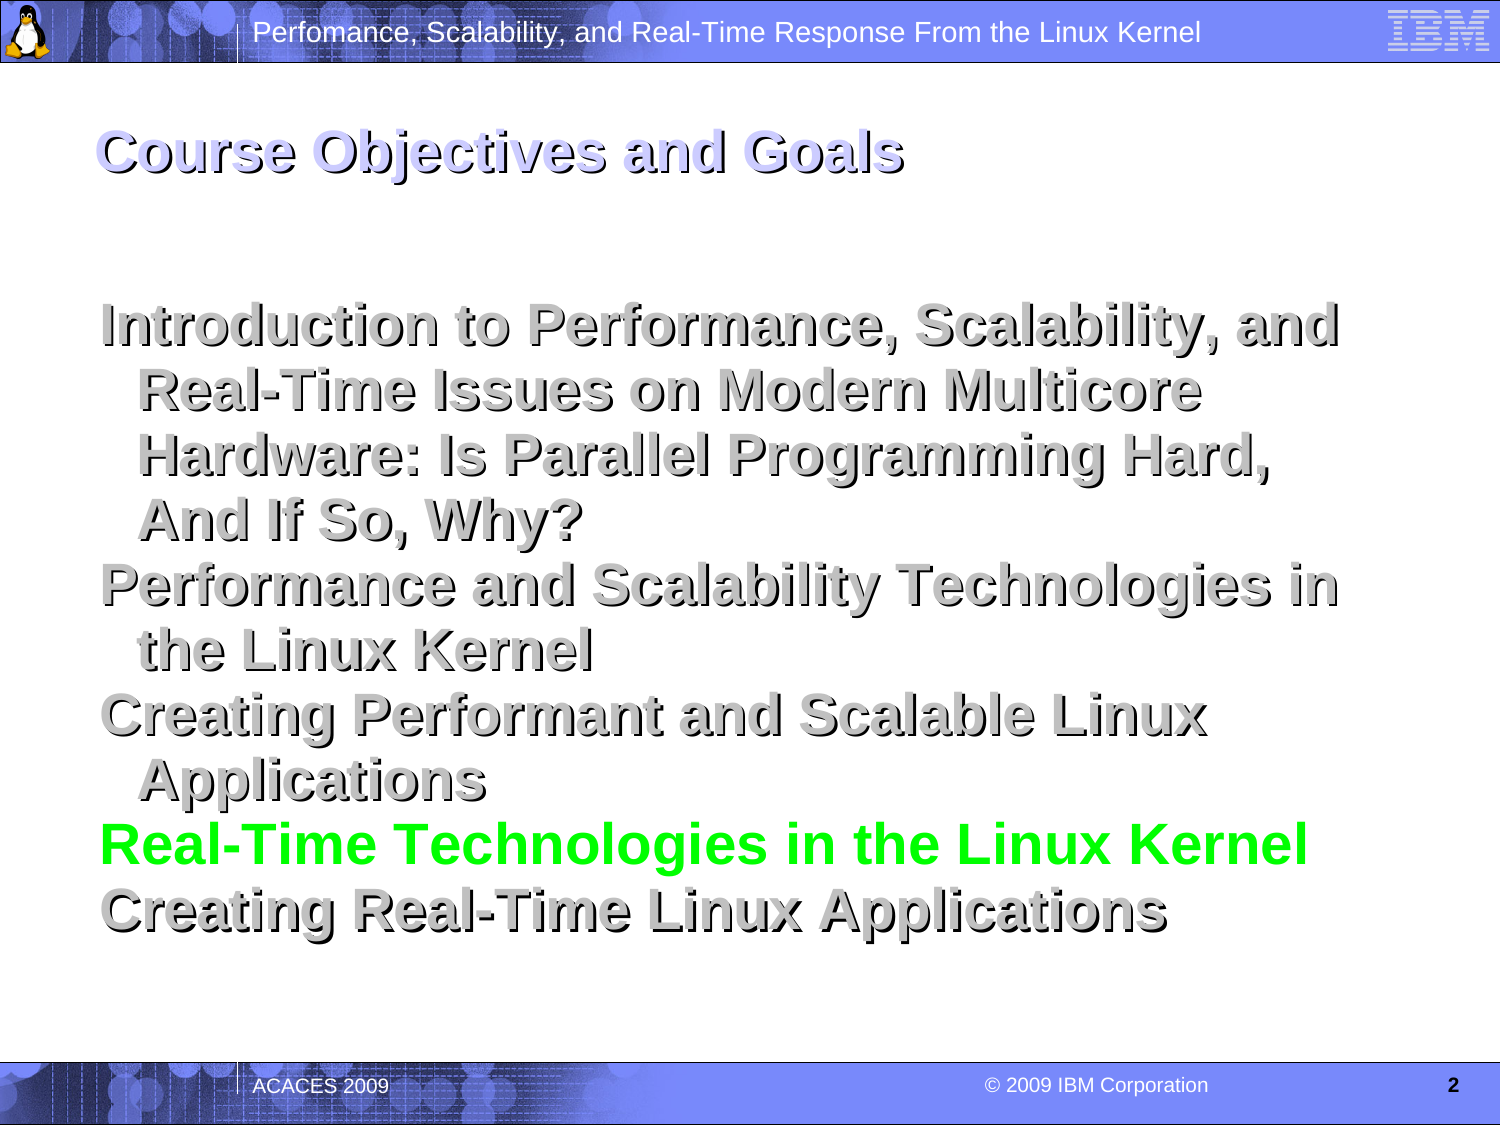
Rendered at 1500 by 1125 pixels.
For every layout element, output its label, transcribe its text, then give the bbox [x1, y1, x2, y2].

picture [0, 1063, 1500, 1124]
title Course Objectives and Goals [79, 116, 1433, 215]
list Introduction to Performance, Scalability, and Real-Time Issues on Modern Multicore Hardware: Is Parallel Programming Hard, And If So, Why? Performance and Scalability Technologies in the Linux Kernel Creating Performant and Scalable Linux Applications Real-Time Technologies in the Linux Kernel Creating Real-Time Linux Applications [99, 291, 1389, 1022]
picture [1, 1, 1500, 62]
